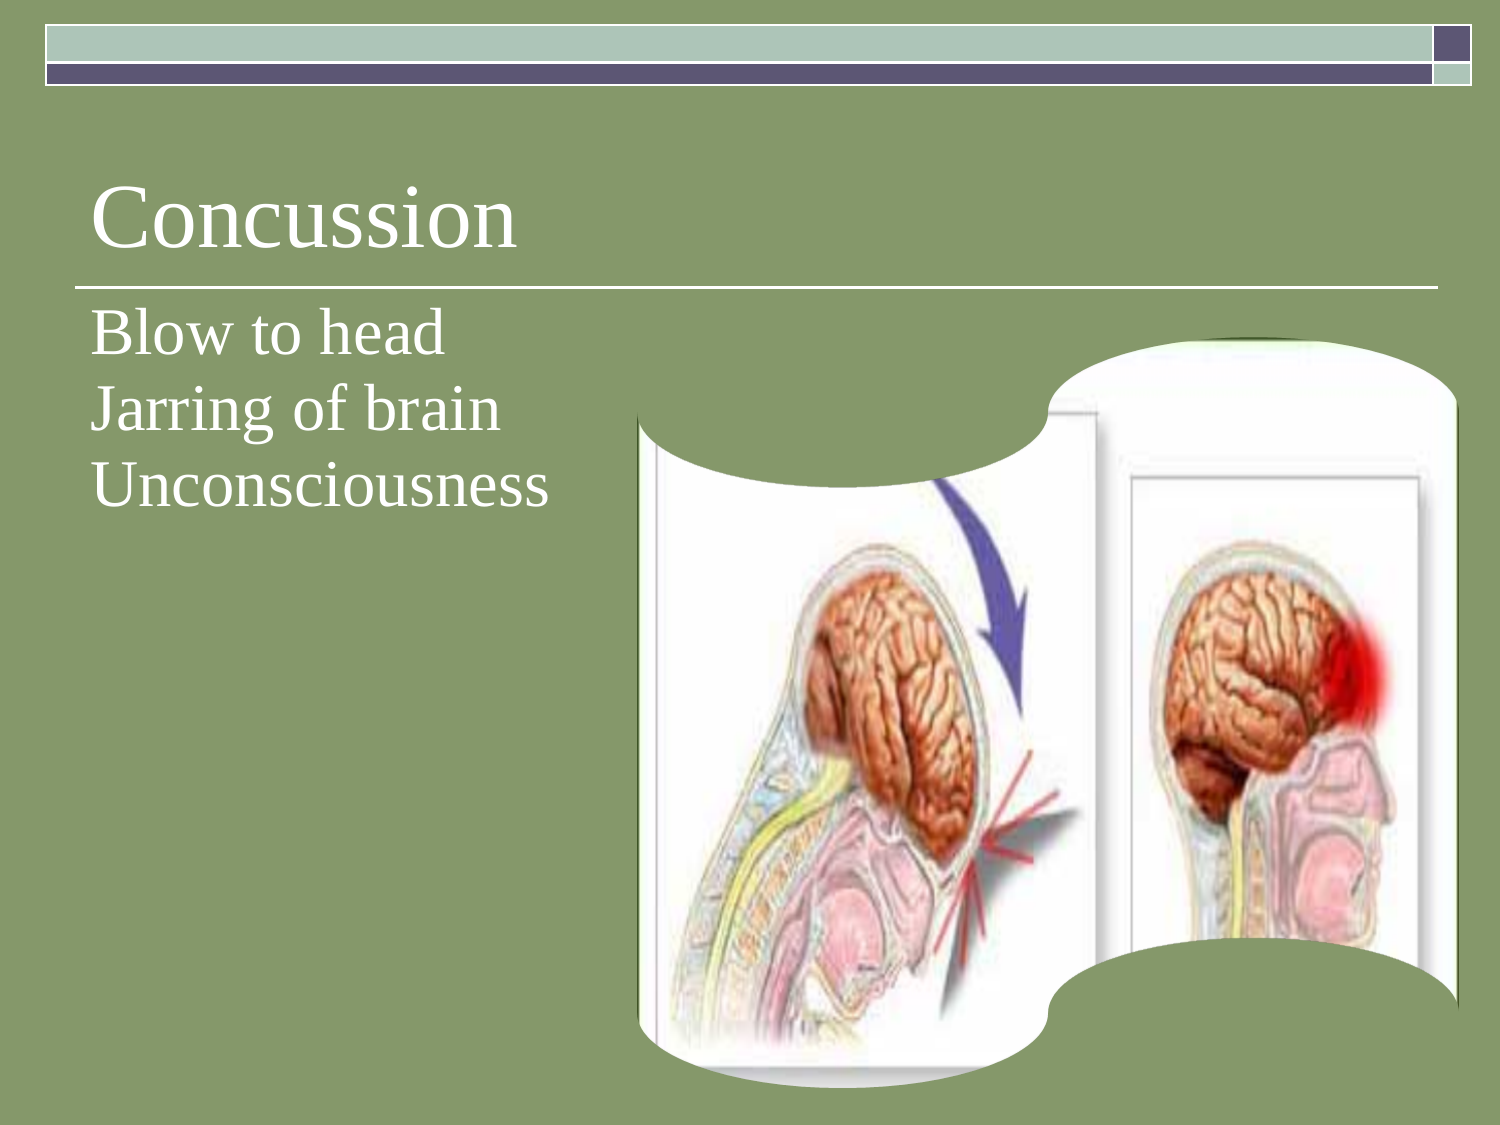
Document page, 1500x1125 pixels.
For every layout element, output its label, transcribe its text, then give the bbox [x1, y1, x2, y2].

picture [636, 336, 1460, 1090]
list Blow to head Jarring of brain Unconsciousness [74, 299, 1313, 1006]
title Concussion [75, 87, 1426, 275]
